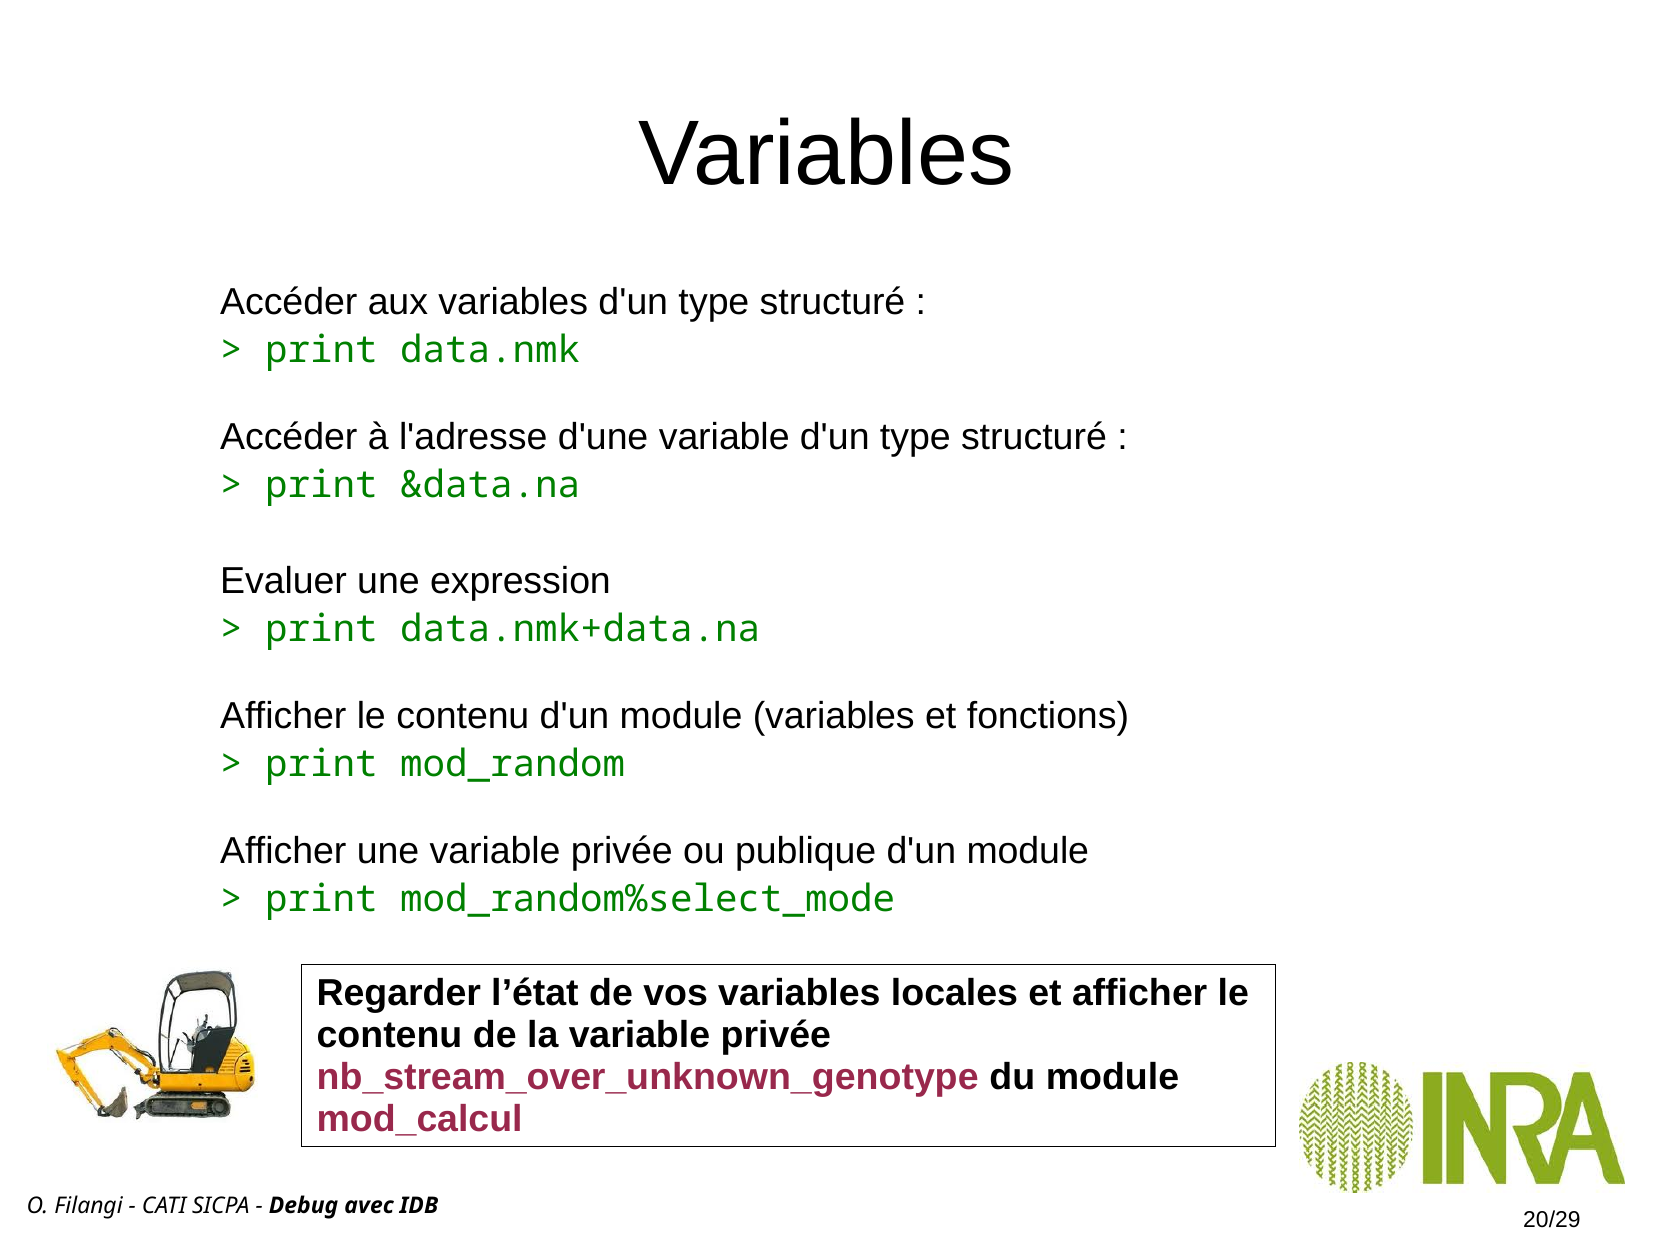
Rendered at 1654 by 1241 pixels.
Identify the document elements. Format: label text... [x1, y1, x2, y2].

text_box <numéro>/29 [1508, 1199, 1654, 1241]
picture [47, 960, 258, 1123]
text_box Accéder aux variables d'un type structuré : > print data.nmk Accéder à l'adresse d'une variable d'un type structuré : > print &data.na Evaluer une expression > print data.nmk+data.na Afficher le contenu d'un module (variables et fonctions) > print mod_random Afficher une variable privée ou publique d'un module > print mod_random%select_mode [205, 273, 1145, 924]
text_box Regarder l’état de vos variables locales et afficher le contenu de la variable privée nb_stream_over_unknown_genotype du module mod_calcul [301, 964, 1276, 1147]
text_box O. Filangi - CATI SICPA - Debug avec IDB [5, 1181, 476, 1227]
title Variables [82, 49, 1571, 257]
picture [1299, 1062, 1625, 1193]
